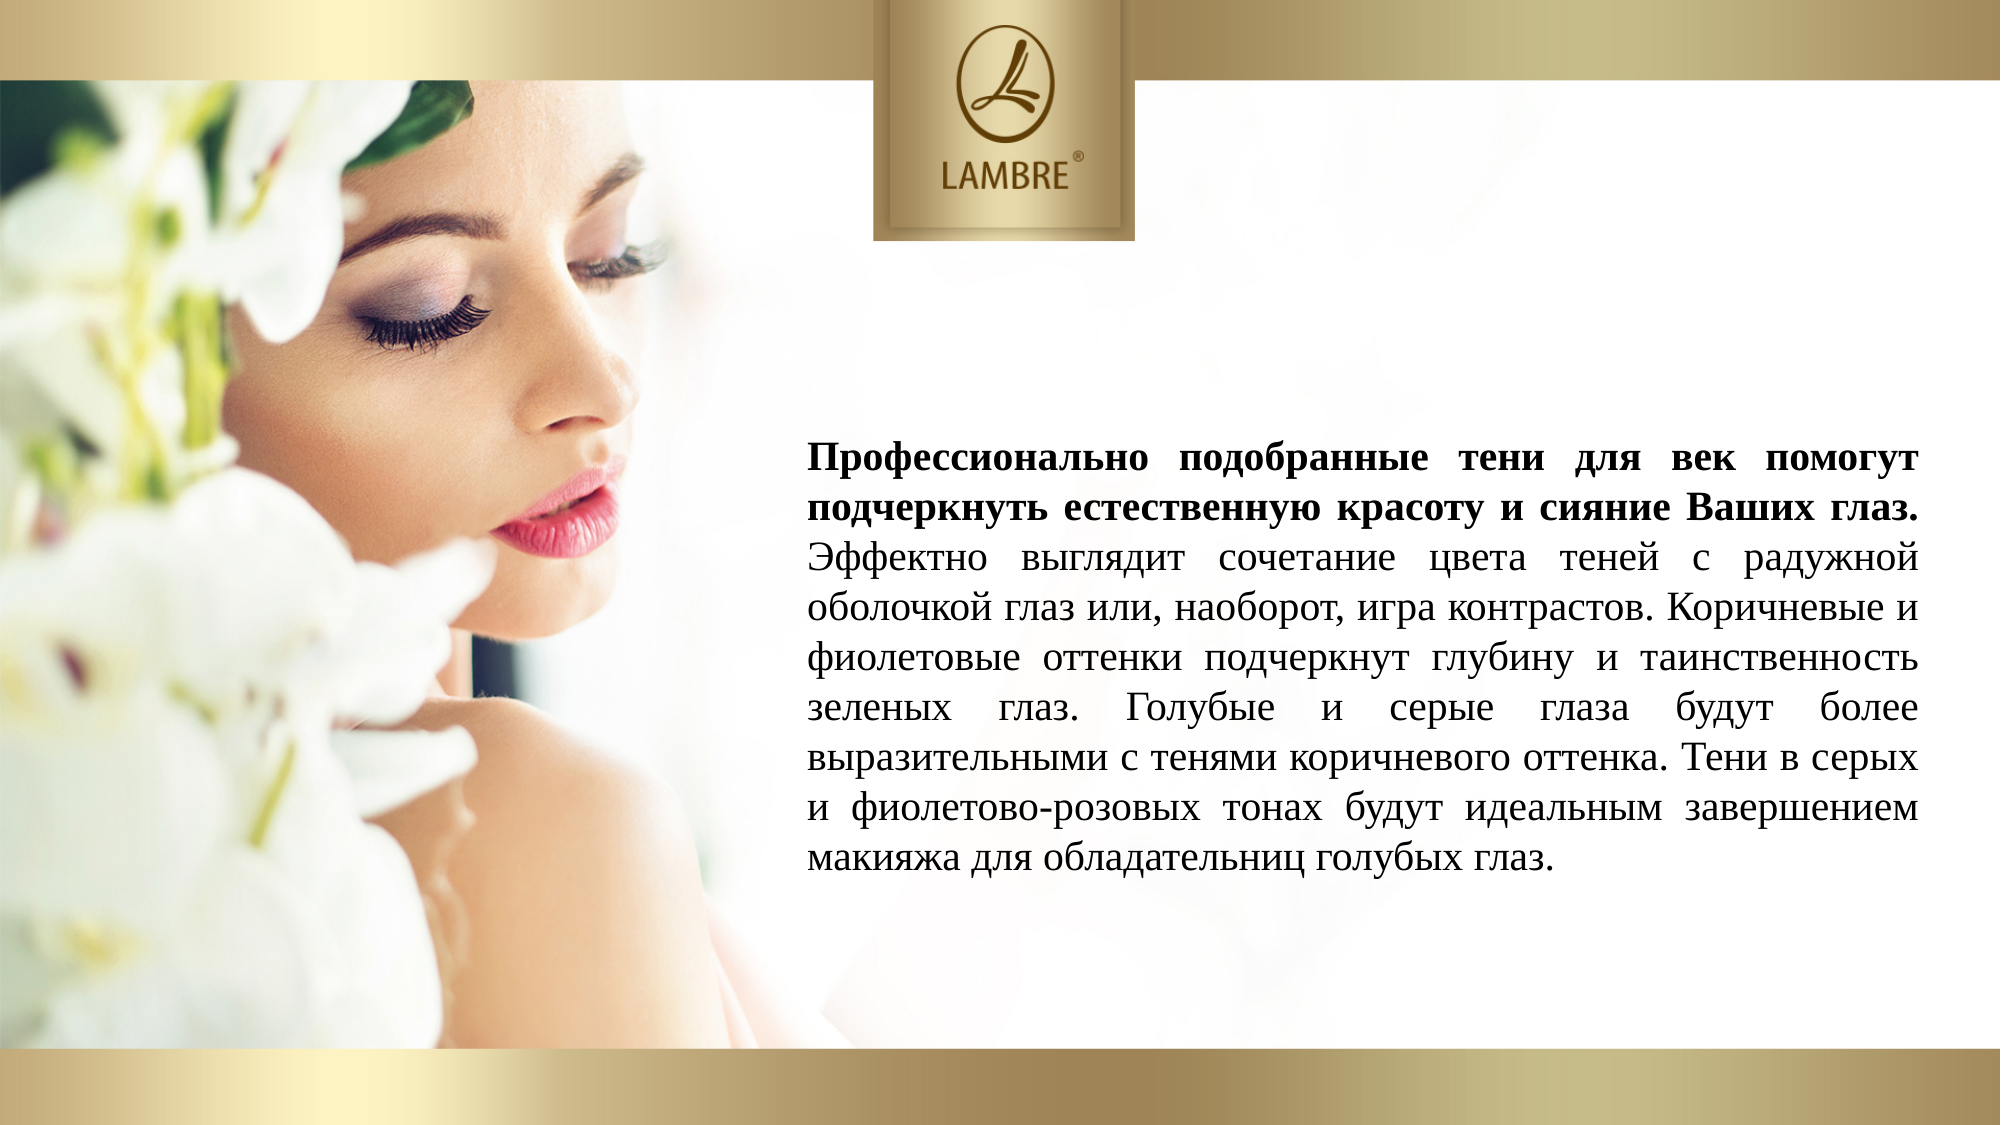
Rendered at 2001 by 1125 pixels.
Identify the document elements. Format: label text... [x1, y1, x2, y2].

text_box Профессионально подобранные тени для век помогут подчеркнуть естественную красоту и сияние Ваших глаз. Эффектно выглядит сочетание цвета теней с радужной оболочкой глаз или, наоборот, игра контрастов. Коричневые и фиолетовые оттенки подчеркнут глубину и таинственность зеленых глаз. Голубые и серые глаза будут более выразительными с тенями коричневого оттенка. Тени в серых и фиолетово-розовых тонах будут идеальным завершением макияжа для обладательниц голубых глаз. [792, 421, 1935, 891]
picture [0, 0, 2000, 1125]
